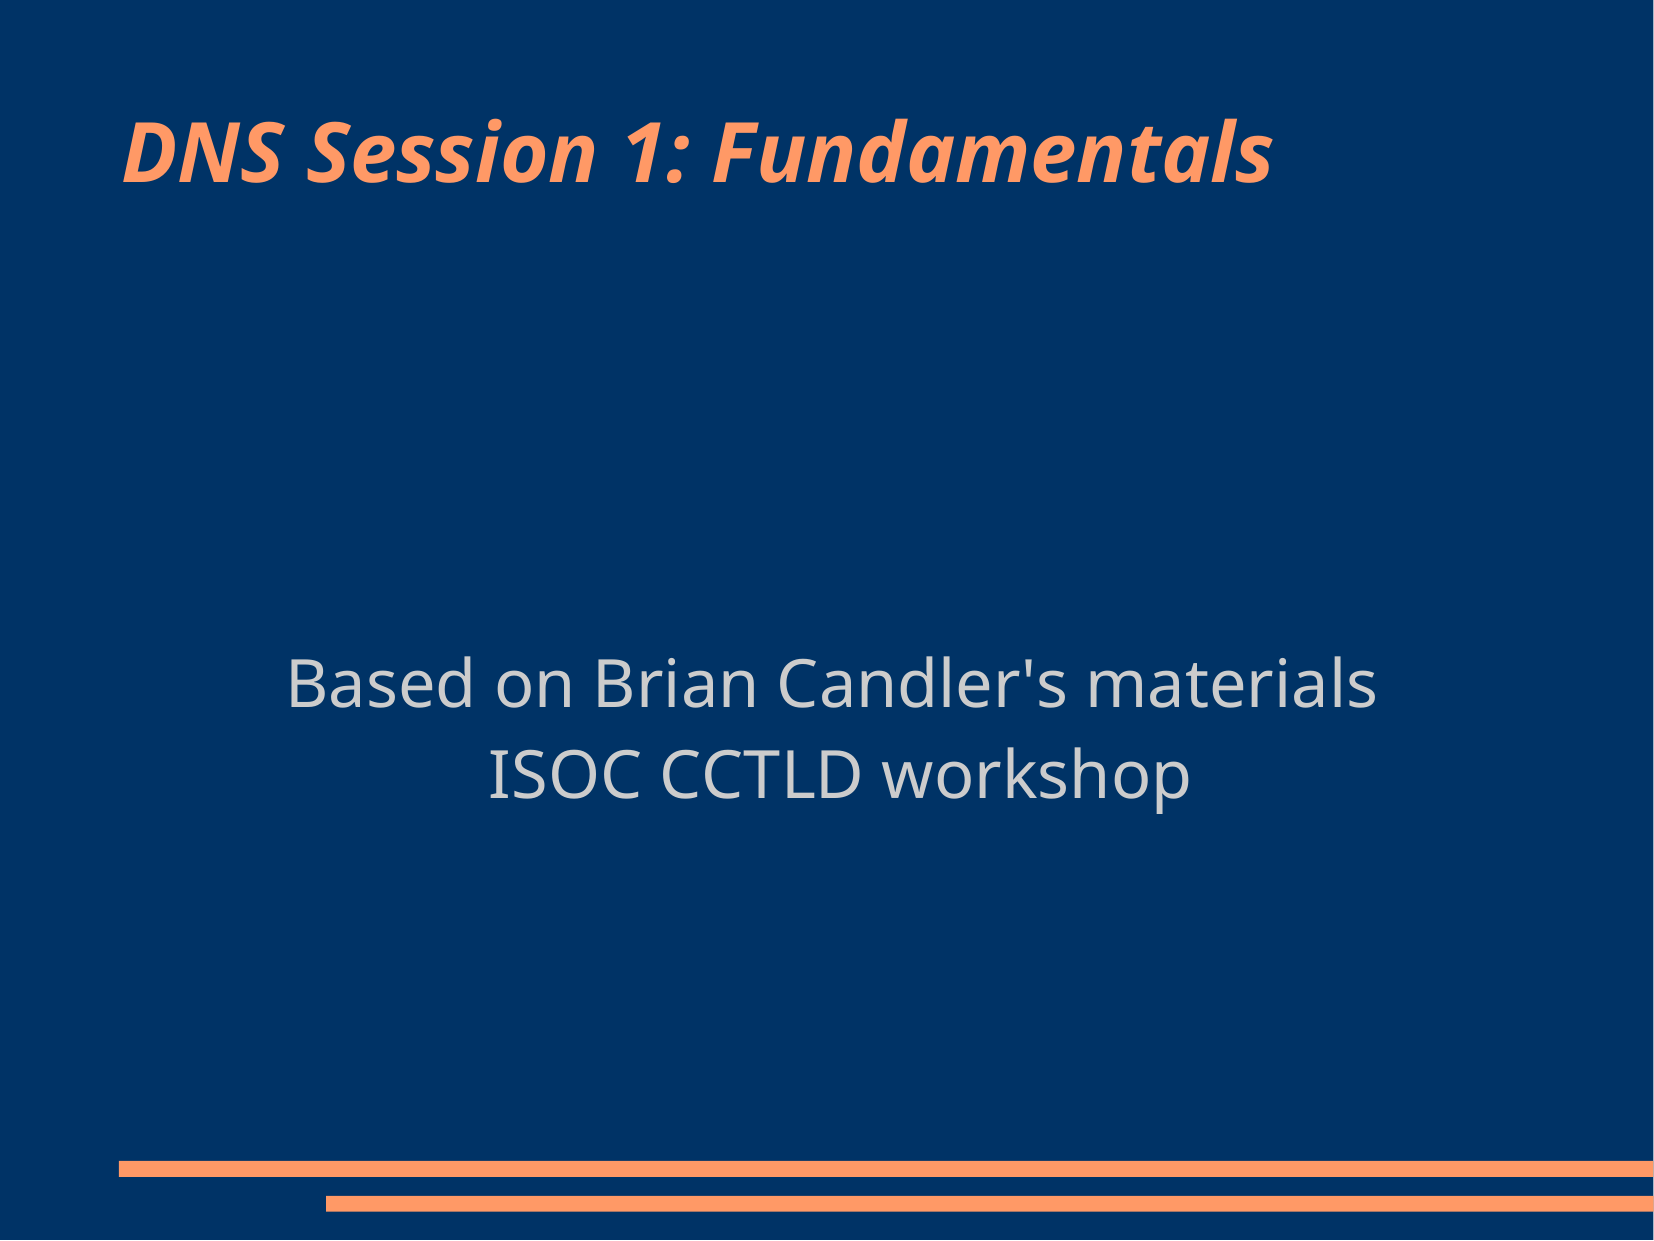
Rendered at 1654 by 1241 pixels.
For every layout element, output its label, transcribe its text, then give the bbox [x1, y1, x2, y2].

subtitle Based on Brian Candler's materials ISOC CCTLD workshop [121, 322, 1561, 1133]
title DNS Session 1: Fundamentals [121, 46, 1534, 254]
